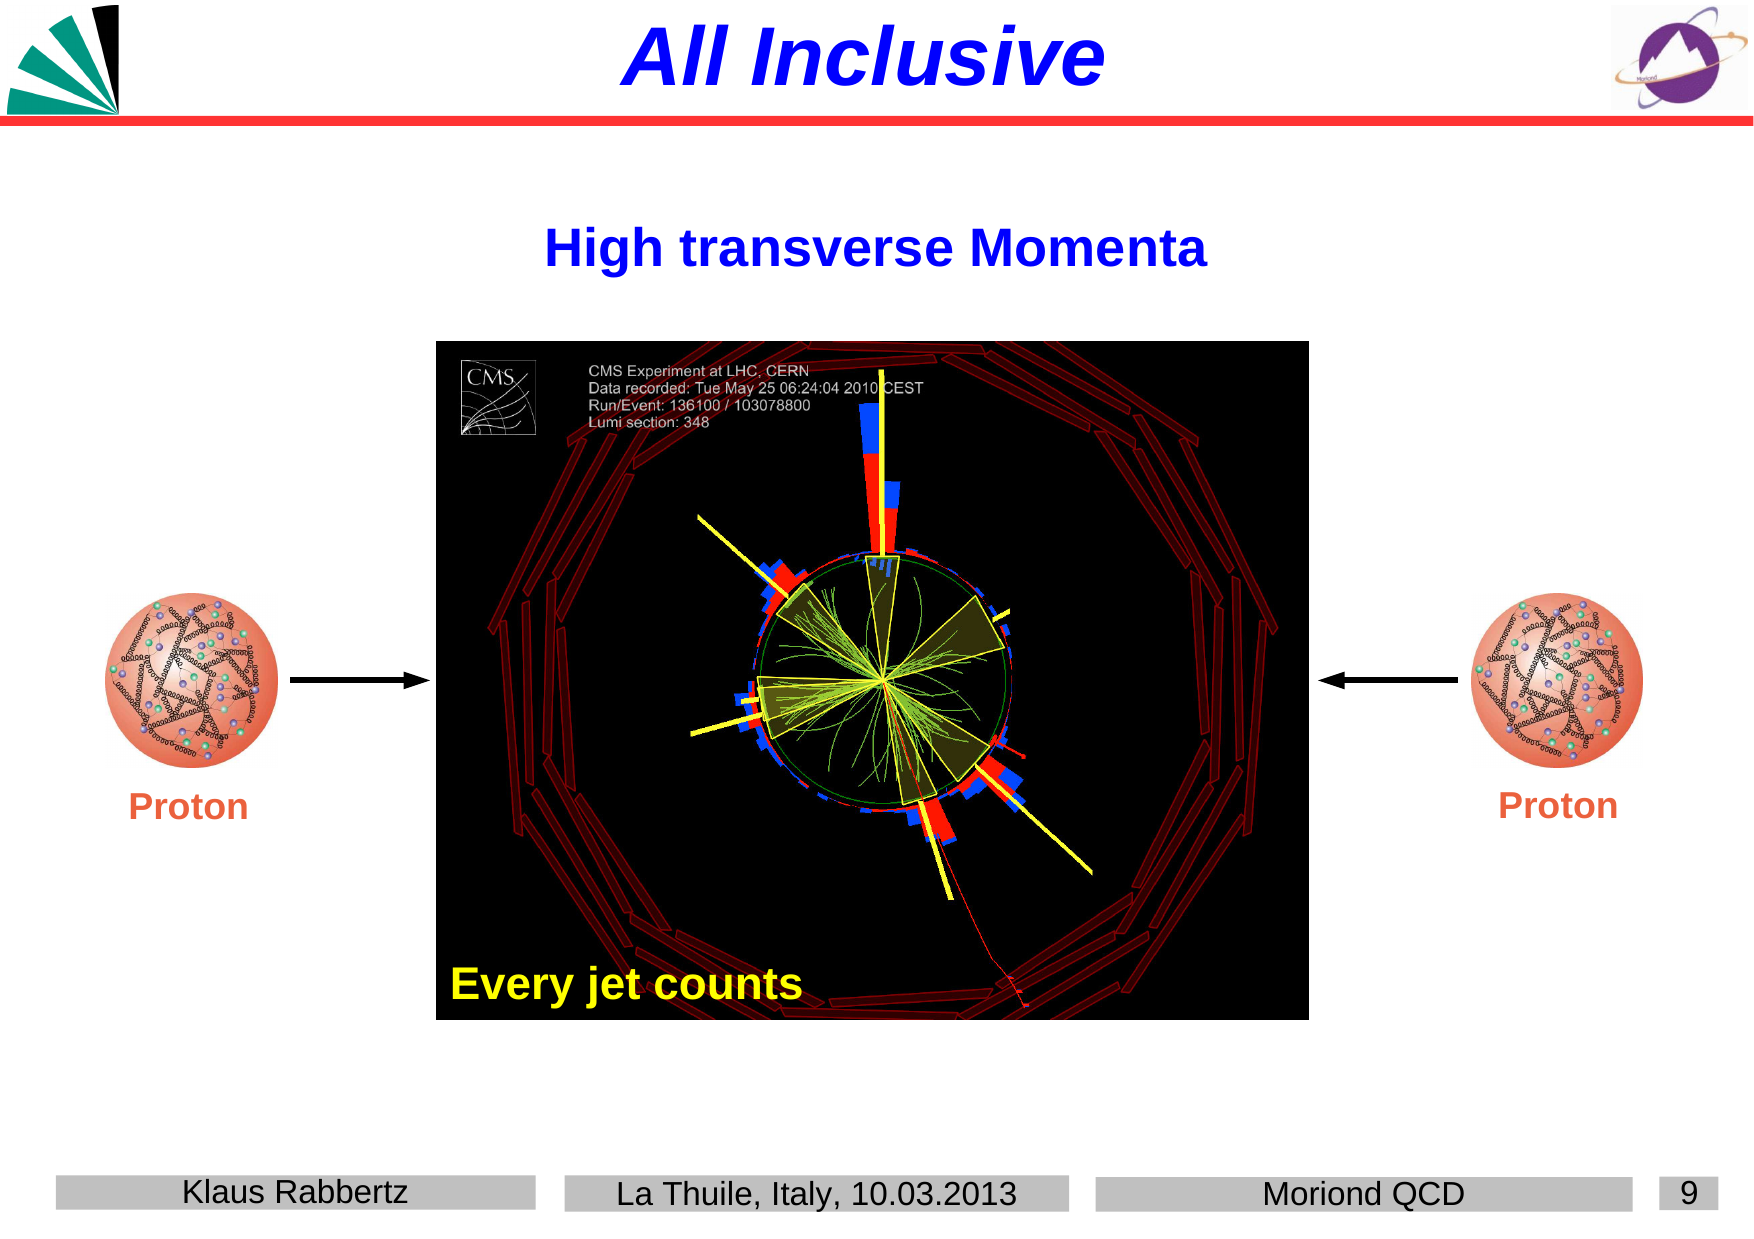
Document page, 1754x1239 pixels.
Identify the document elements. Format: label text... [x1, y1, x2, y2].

text_box Proton [116, 779, 263, 834]
picture [436, 341, 1309, 1020]
text_box High transverse Momenta [532, 212, 1221, 285]
text_box Proton [1486, 778, 1632, 834]
title All Inclusive [123, 0, 1606, 114]
picture [105, 593, 278, 769]
picture [1471, 593, 1643, 769]
picture [7, 5, 119, 116]
picture [1611, 5, 1748, 110]
text_box Every jet counts [437, 951, 815, 1016]
